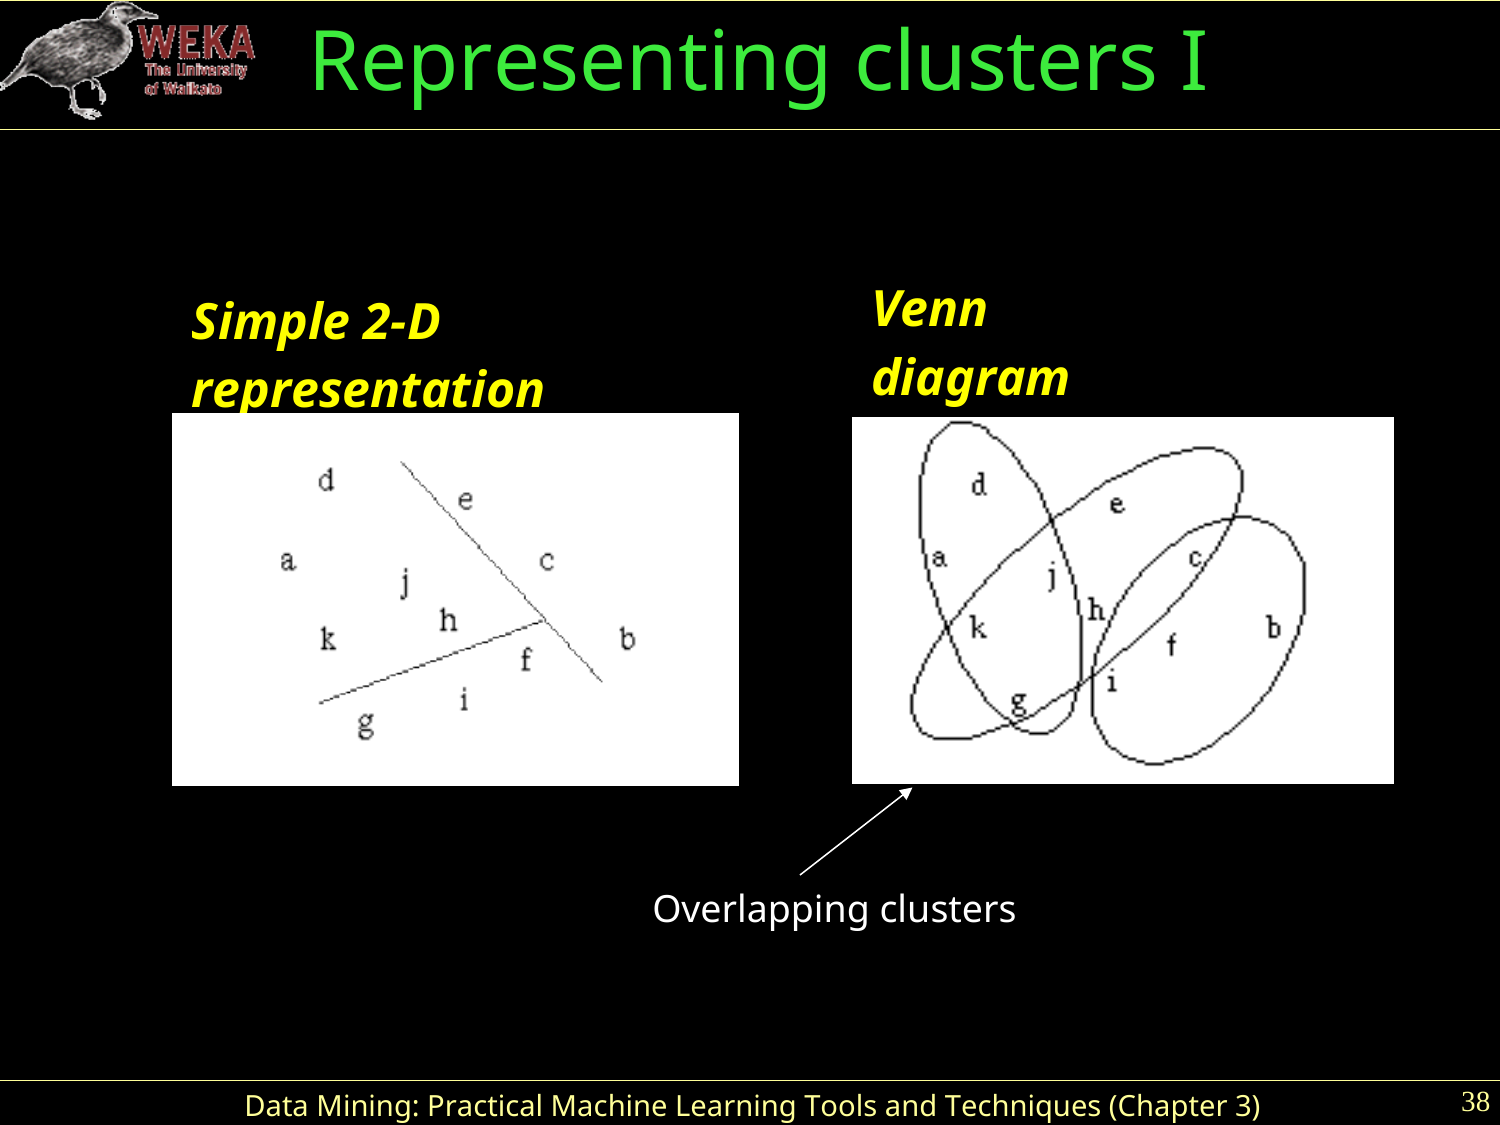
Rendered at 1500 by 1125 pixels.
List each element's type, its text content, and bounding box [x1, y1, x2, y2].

text_box Simple 2-D representation [177, 277, 765, 430]
picture [0, 1, 59, 129]
text_box Venn diagram [856, 265, 1194, 417]
picture [852, 417, 1394, 784]
title Representing clusters I [59, 0, 1460, 146]
text_box Overlapping clusters [637, 874, 1038, 942]
picture [172, 413, 739, 786]
